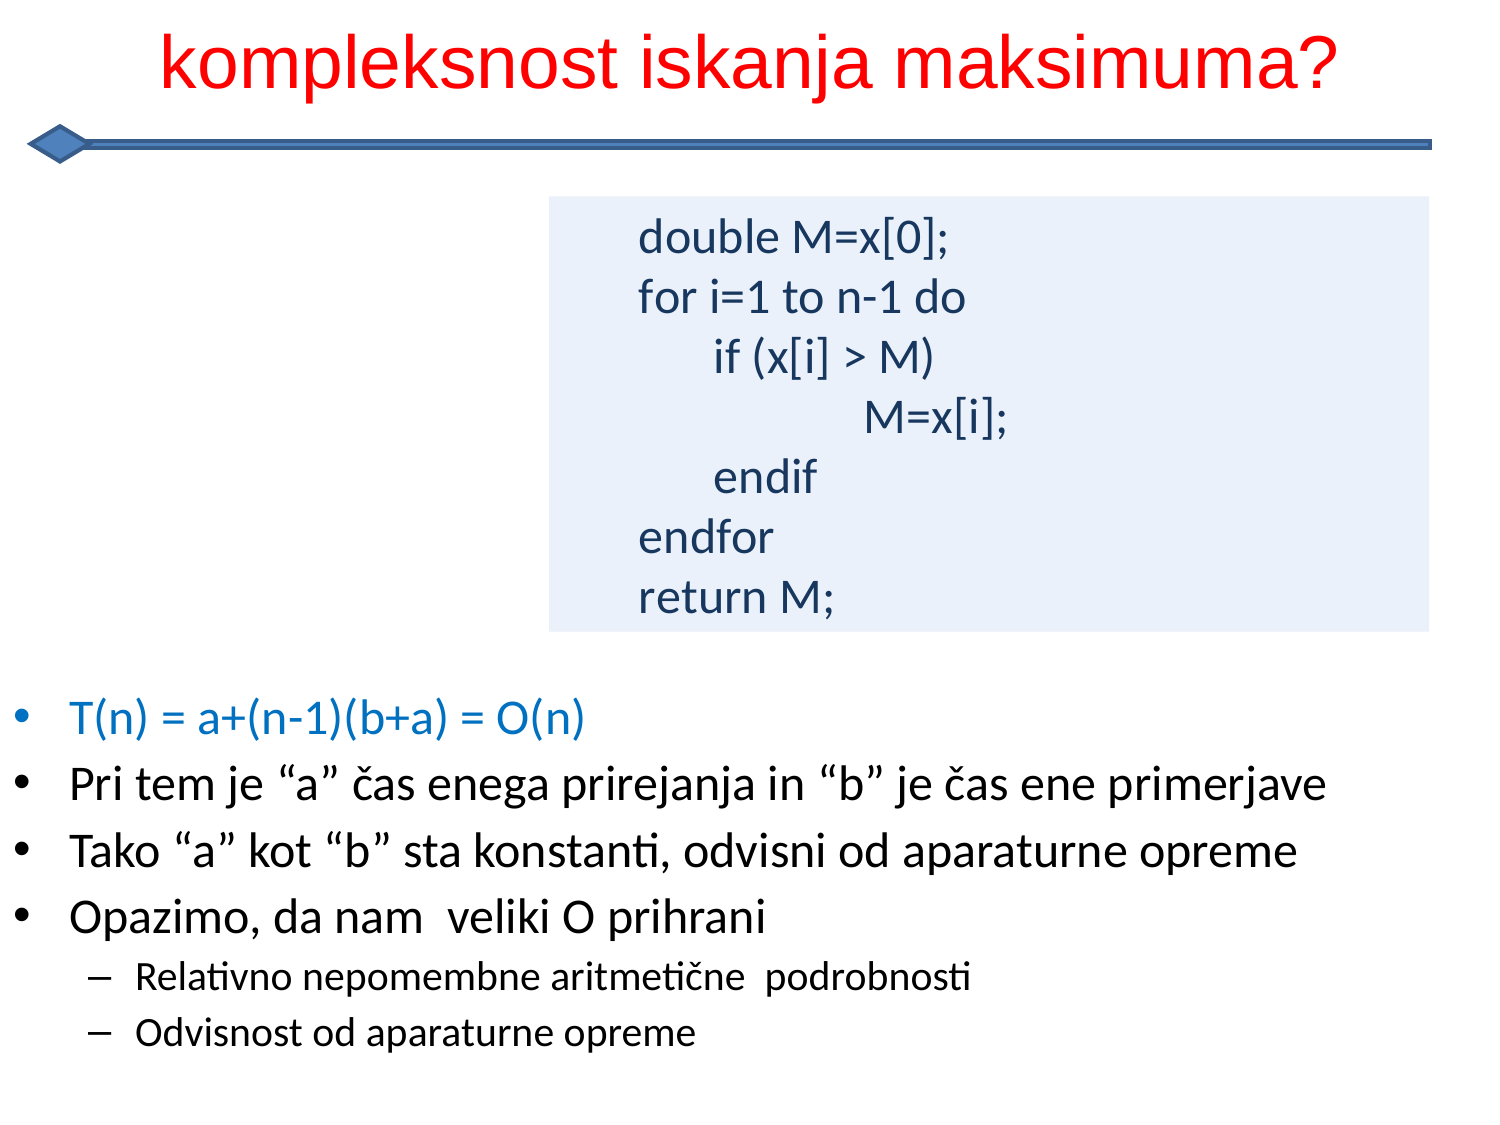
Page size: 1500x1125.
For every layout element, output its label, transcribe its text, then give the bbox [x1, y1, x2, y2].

title kompleksnost iskanja maksimuma? [0, 0, 1500, 118]
text_box double M=x[0]; for i=1 to n-1 do if (x[i] > M) M=x[i]; endif endfor return M; [549, 196, 1430, 632]
list T(n) = a+(n-1)(b+a) = O(n) Pri tem je “a” čas enega prirejanja in “b” je čas ene primerjave Tako “a” kot “b” sta konstanti, odvisni od aparaturne opreme Opazimo, da nam veliki O prihrani Relativno nepomembne aritmetične podrobnosti Odvisnost od aparaturne opreme [0, 683, 1430, 1121]
